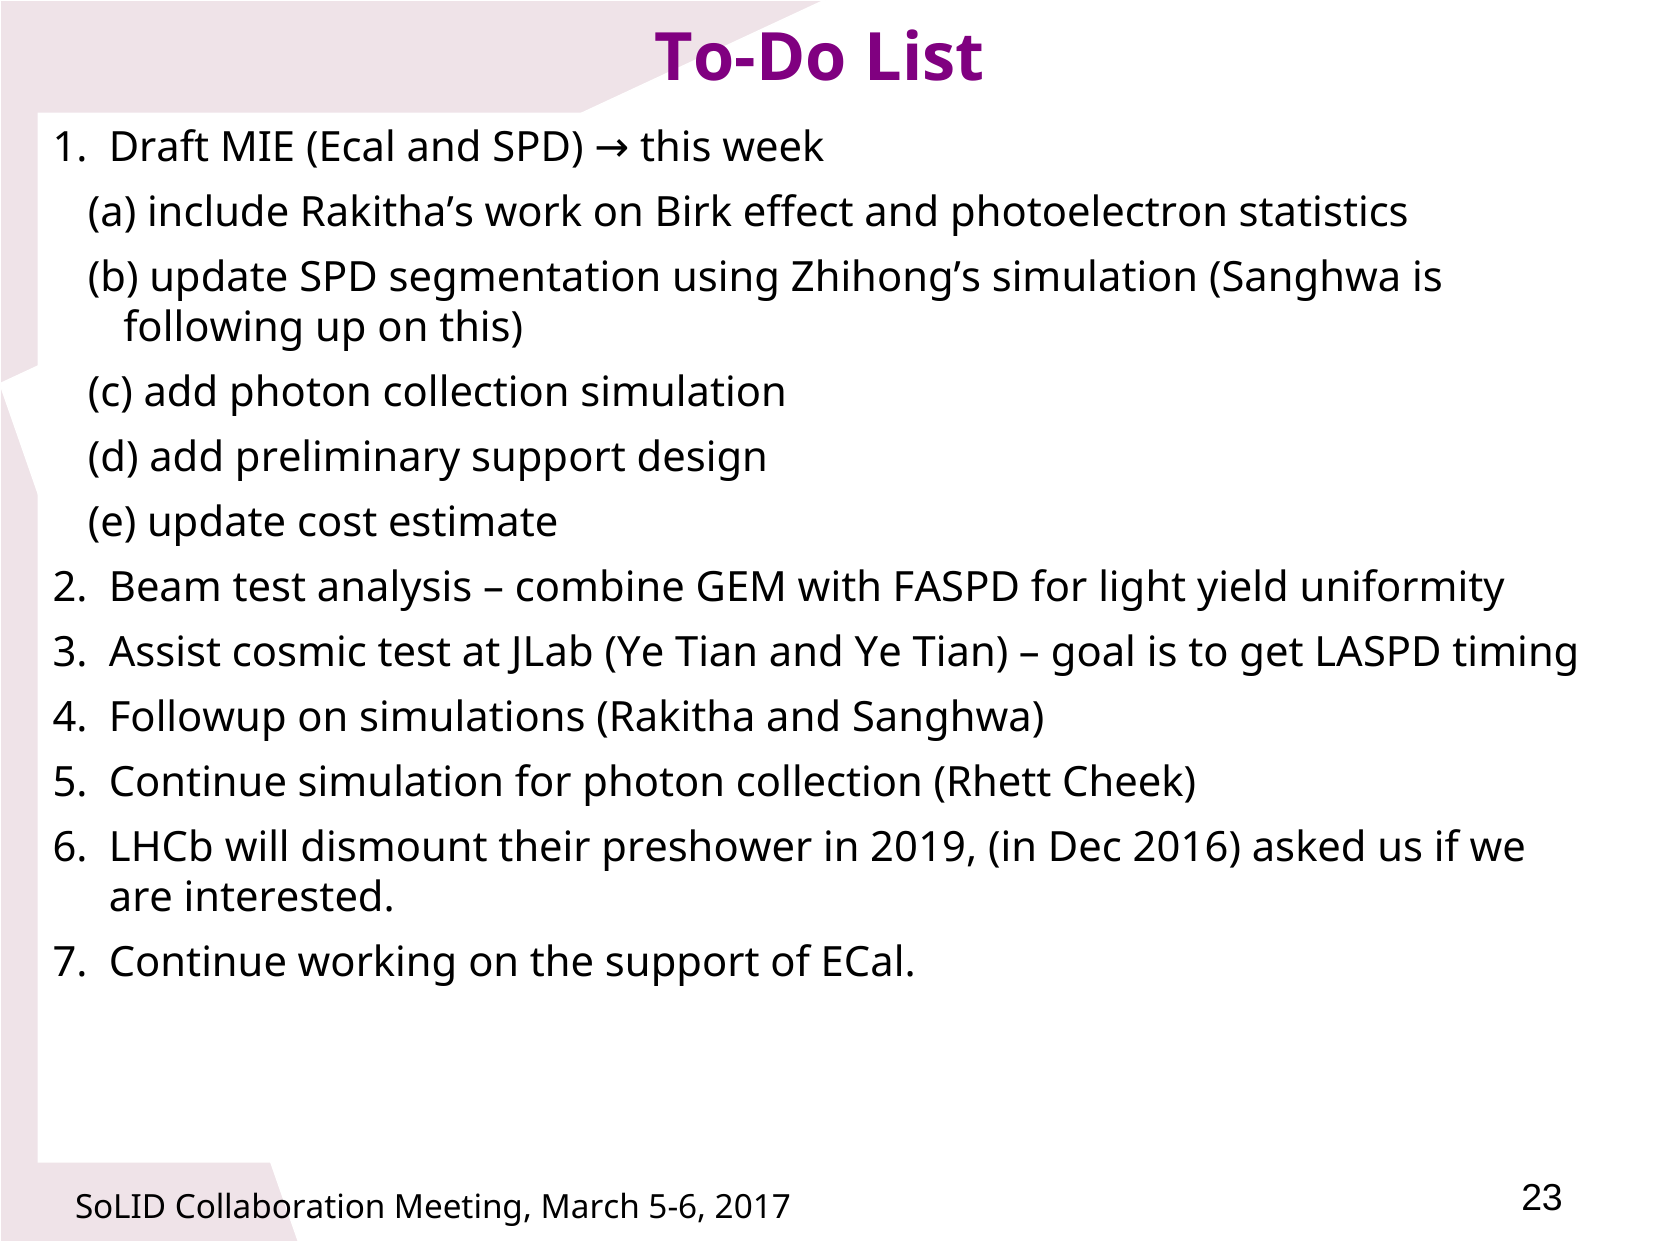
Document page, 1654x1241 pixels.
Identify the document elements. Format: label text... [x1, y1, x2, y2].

text_box Draft MIE (Ecal and SPD) → this week include Rakitha’s work on Birk effect and photoelectron statistics update SPD segmentation using Zhihong’s simulation (Sanghwa is following up on this) add photon collection simulation add preliminary support design update cost estimate Beam test analysis – combine GEM with FASPD for light yield uniformity Assist cosmic test at JLab (Ye Tian and Ye Tian) – goal is to get LASPD timing Followup on simulations (Rakitha and Sanghwa) Continue simulation for photon collection (Rhett Cheek) LHCb will dismount their preshower in 2019, (in Dec 2016) asked us if we are interested. Continue working on the support of ECal. [37, 112, 1613, 1163]
title To-Do List [68, 13, 1571, 112]
